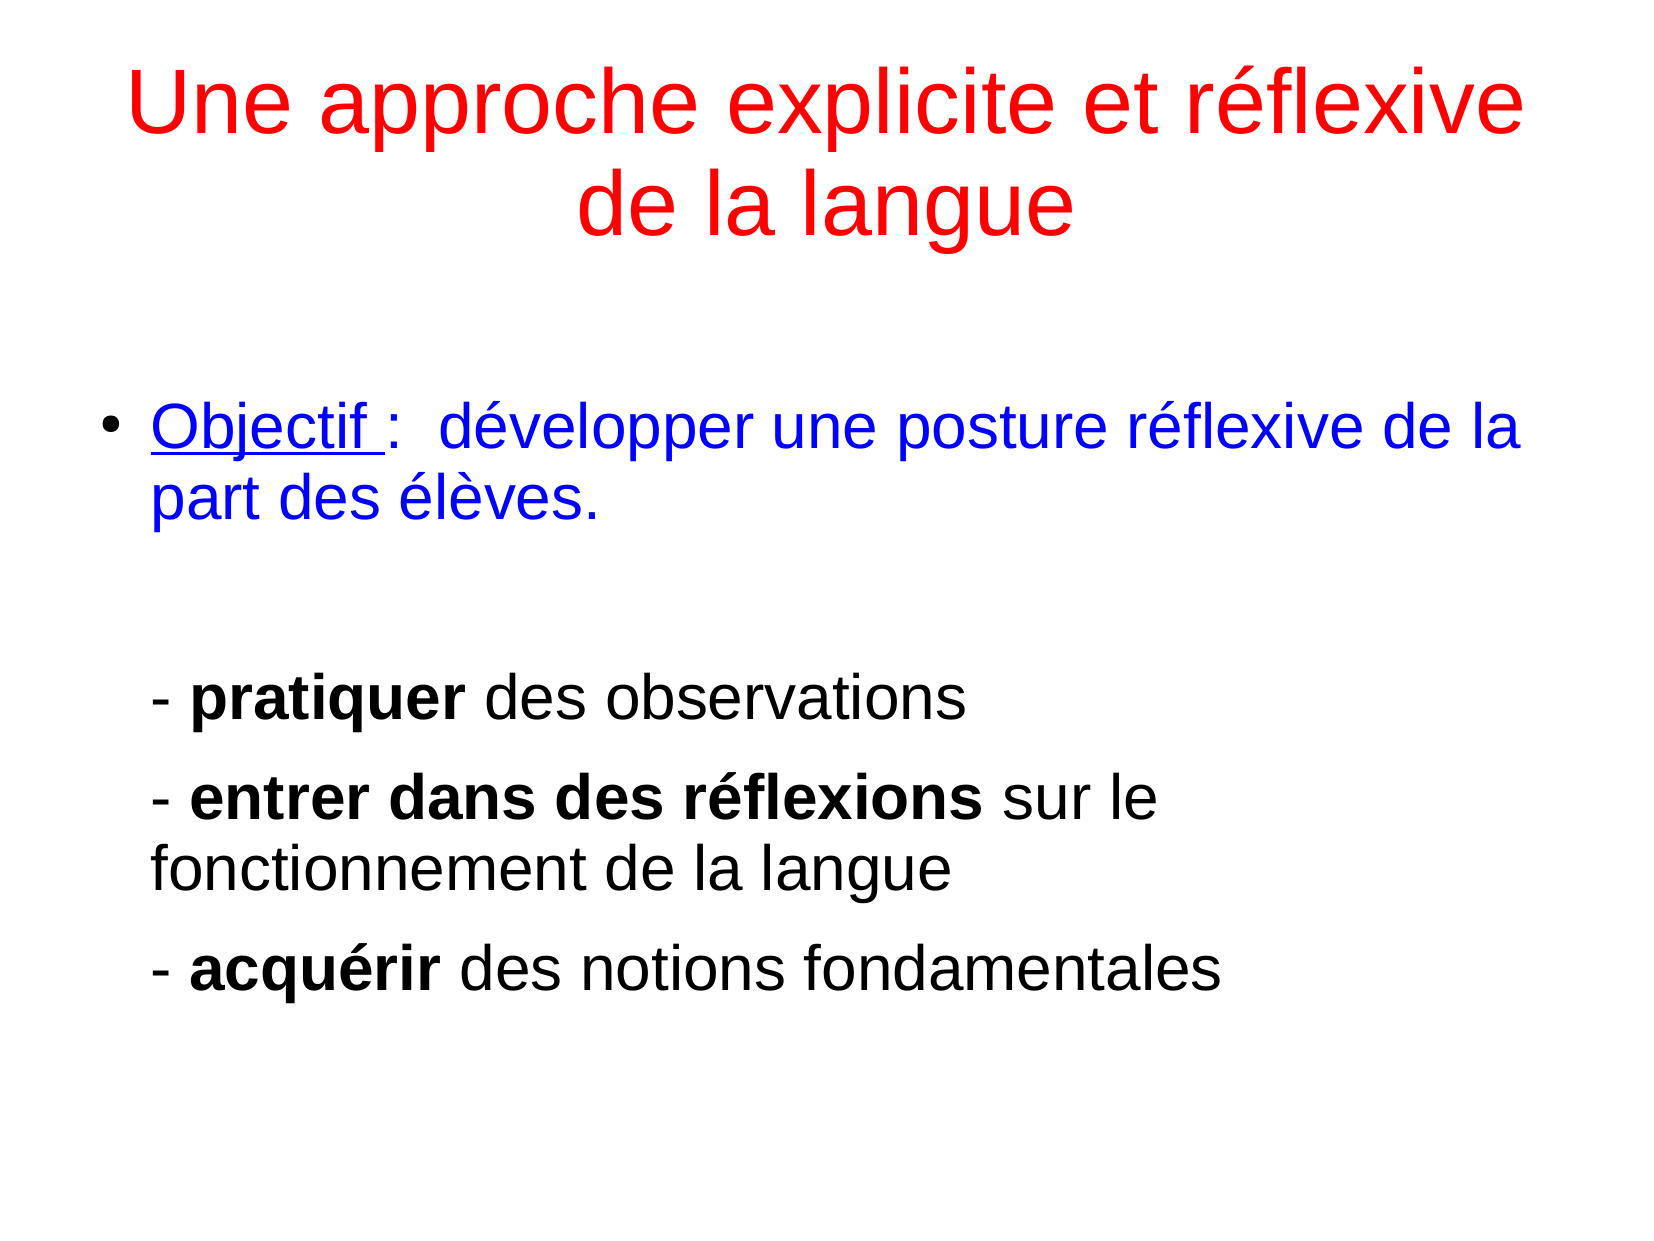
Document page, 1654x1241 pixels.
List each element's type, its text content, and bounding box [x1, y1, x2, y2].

list Objectif : développer une posture réflexive de la part des élèves. - pratiquer des observations - entrer dans des réflexions sur le fonctionnement de la langue - acquérir des notions fondamentales [82, 290, 1571, 1010]
title Une approche explicite et réflexive de la langue [82, 49, 1571, 257]
